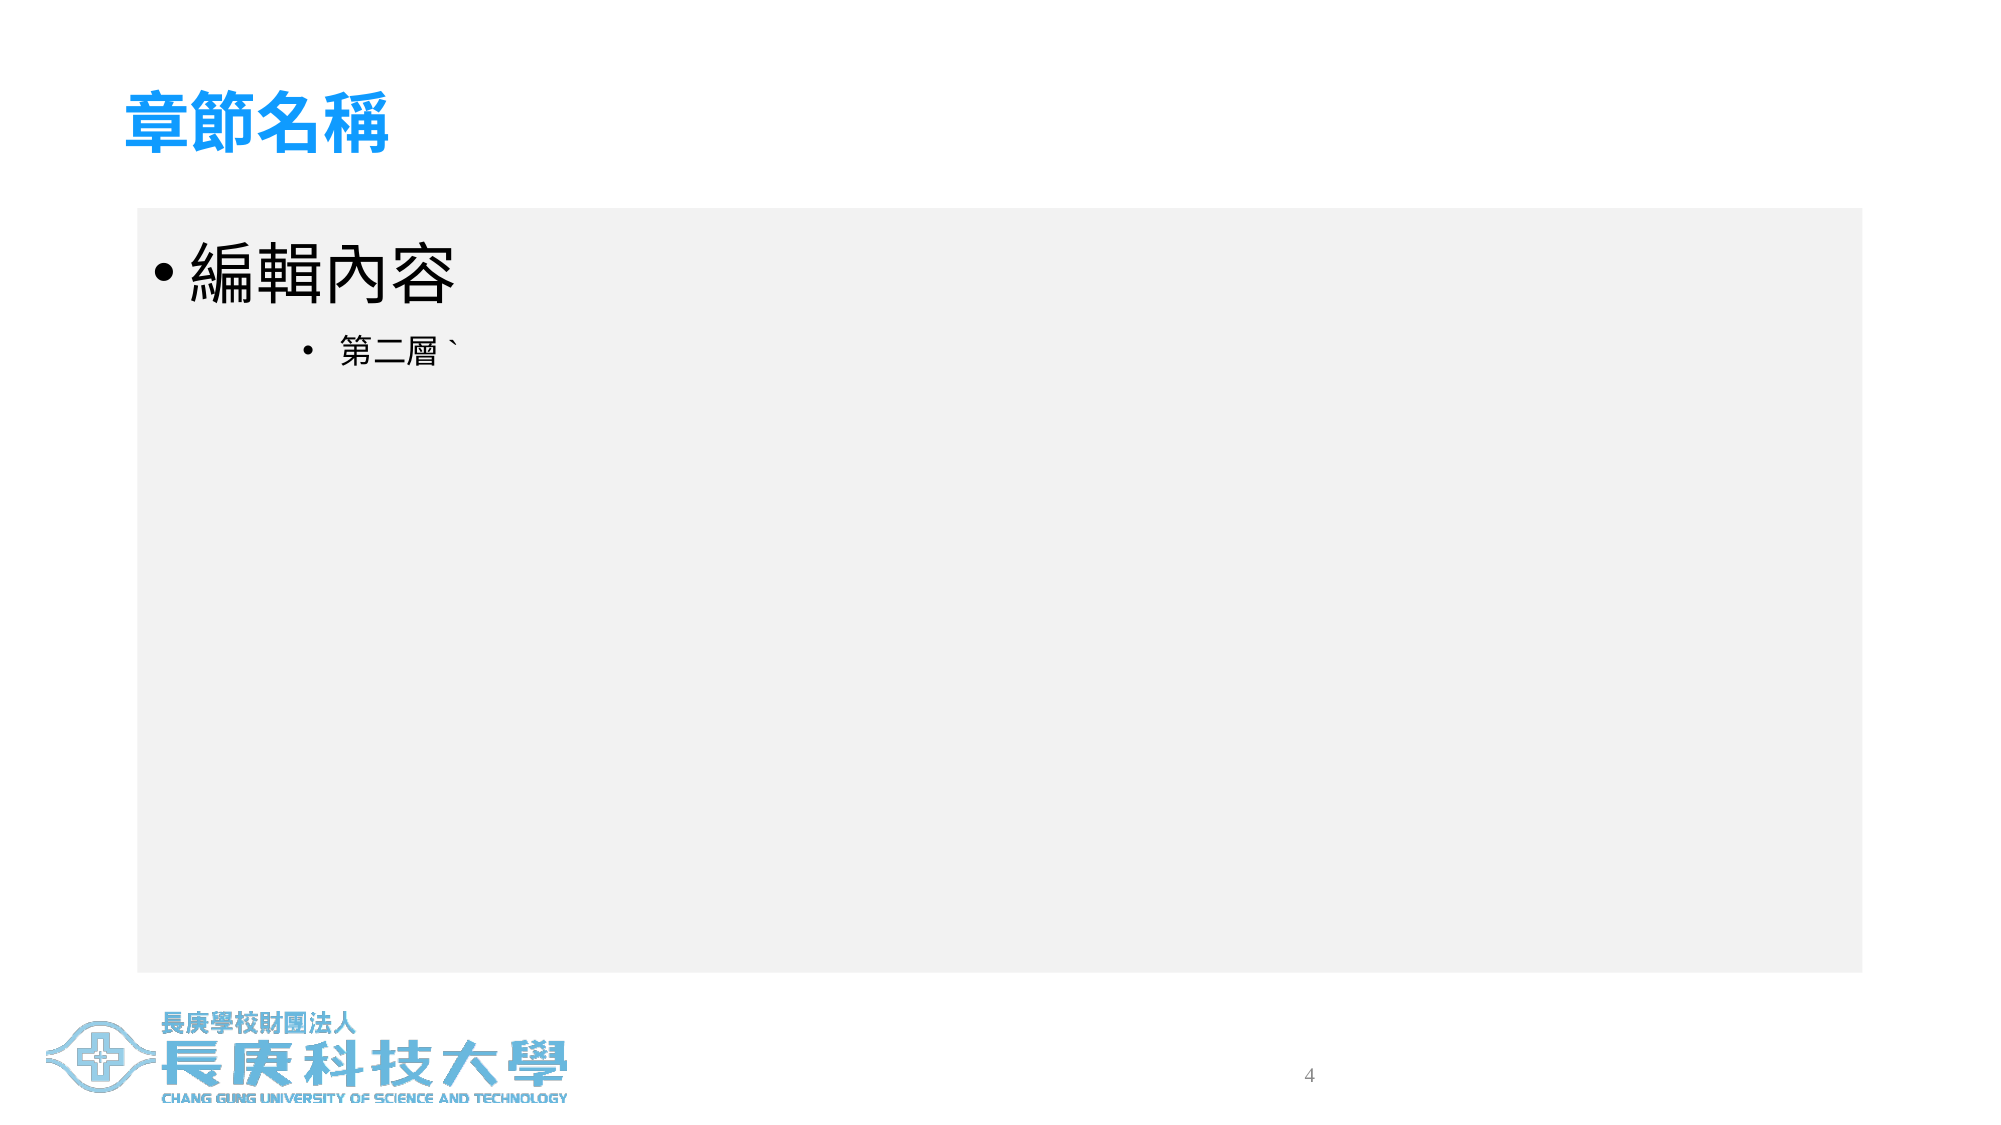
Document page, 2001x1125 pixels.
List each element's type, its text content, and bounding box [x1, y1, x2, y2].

title 章節名稱 [108, 0, 1890, 169]
text_box 編輯內容 第二層` [137, 208, 1863, 973]
text_box 3 [1289, 1051, 1890, 1097]
